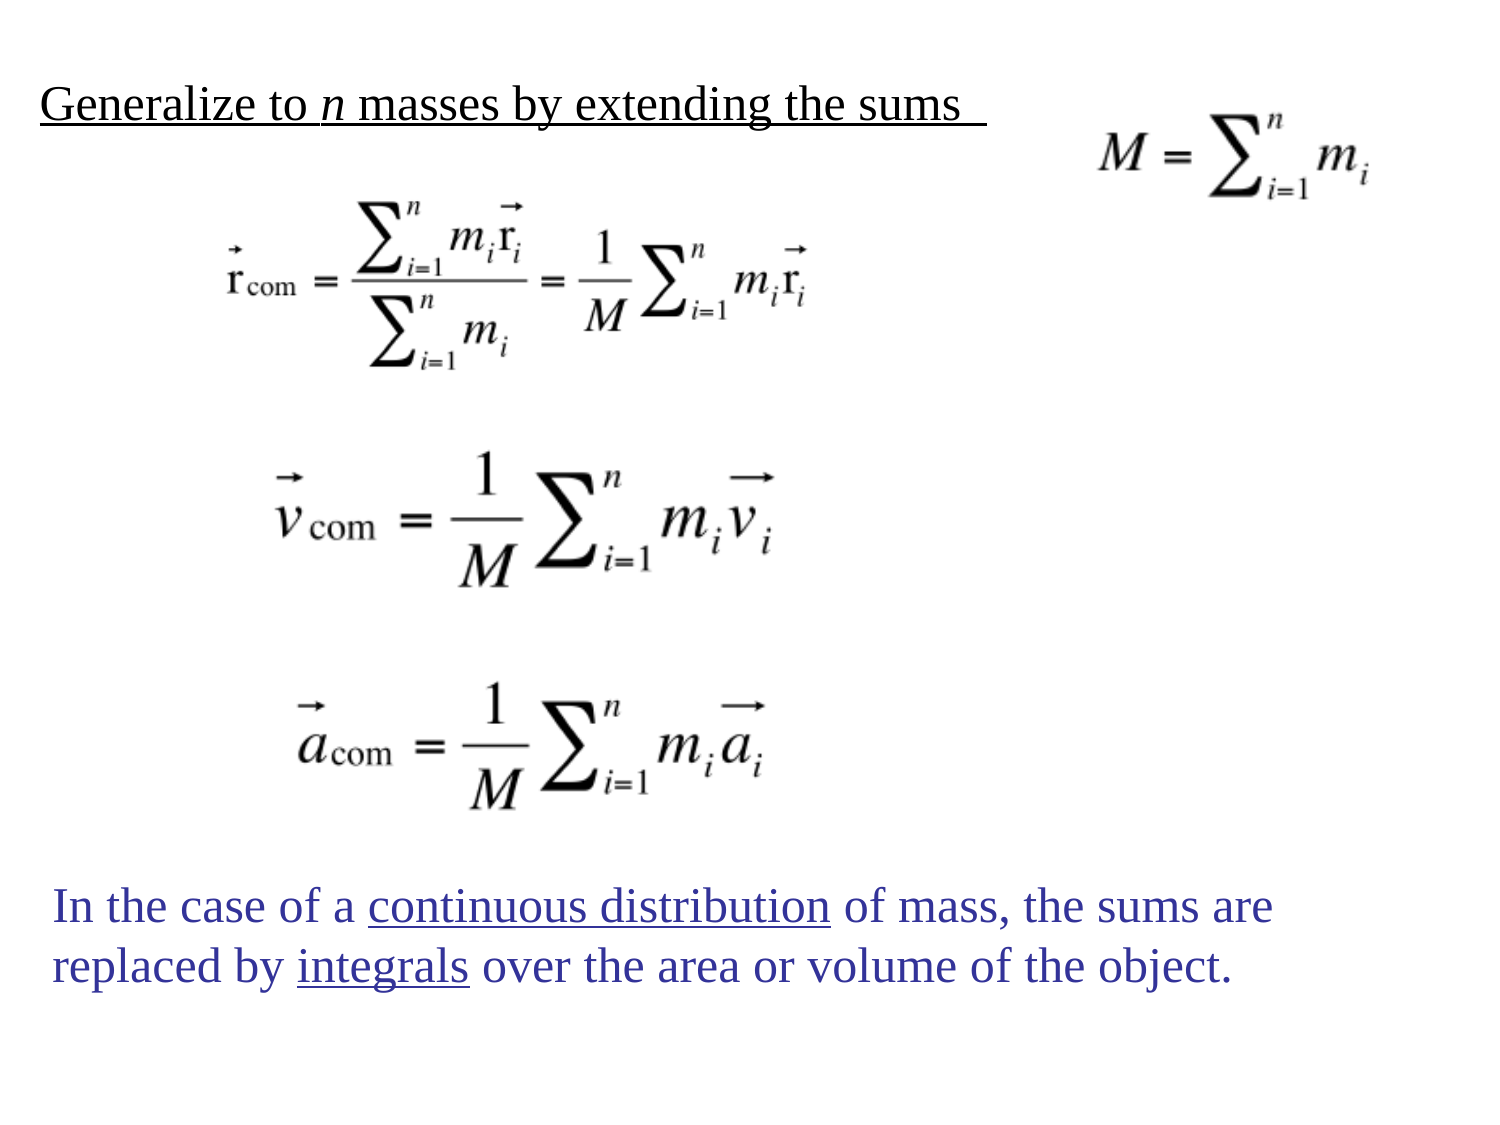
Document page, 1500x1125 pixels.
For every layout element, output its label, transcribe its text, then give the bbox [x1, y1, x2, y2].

picture [221, 187, 814, 376]
picture [1087, 94, 1377, 208]
text_box In the case of a continuous distribution of mass, the sums are replaced by integrals over the area or volume of the object. [37, 865, 1413, 1001]
text_box Generalize to n masses by extending the sums [24, 62, 1425, 138]
picture [288, 669, 776, 818]
picture [266, 437, 786, 598]
